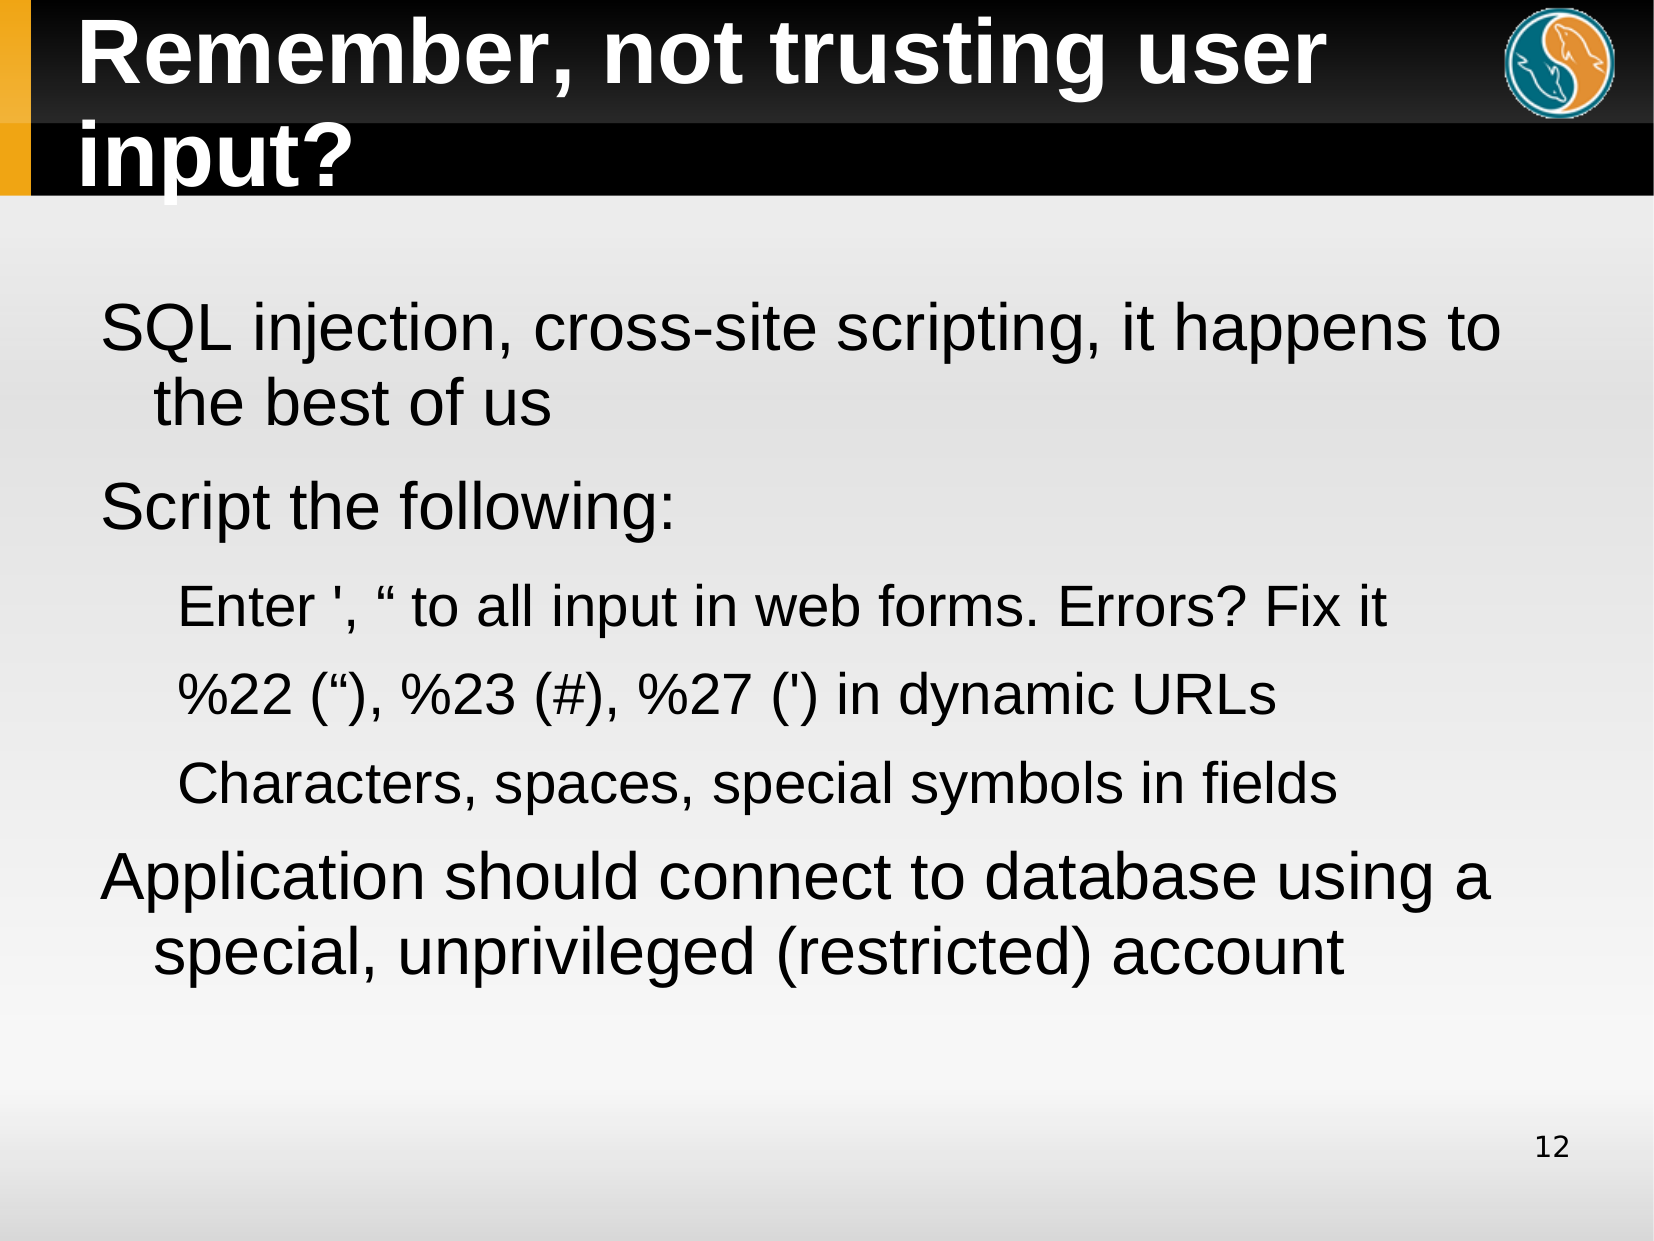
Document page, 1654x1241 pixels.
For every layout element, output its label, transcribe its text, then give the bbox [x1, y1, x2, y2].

title Remember, not trusting user input? [76, 1, 1565, 207]
list SQL injection, cross-site scripting, it happens to the best of us Script the following: Enter ', “ to all input in web forms. Errors? Fix it %22 (“), %23 (#), %27 (') in dynamic URLs Characters, spaces, special symbols in fields Application should connect to database using a special, unprivileged (restricted) account [82, 290, 1571, 1094]
picture [0, 0, 1654, 1241]
